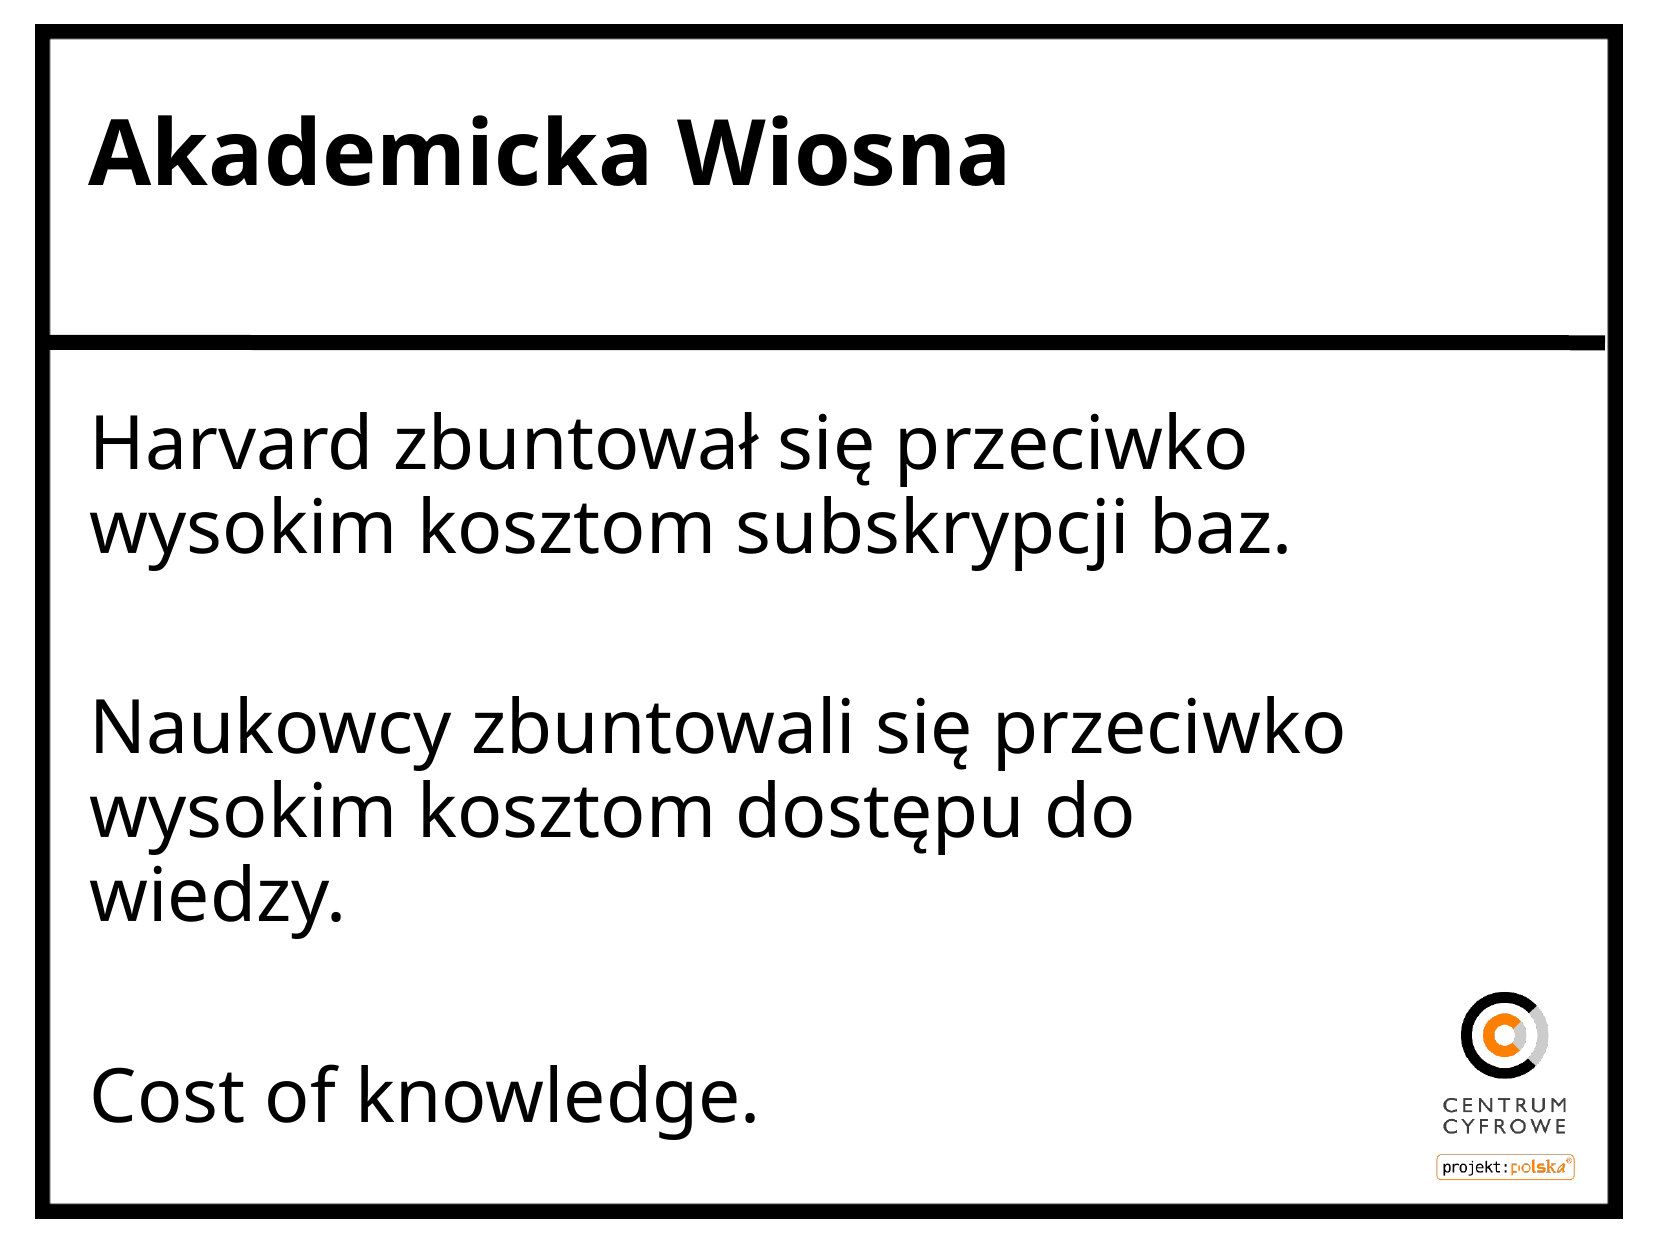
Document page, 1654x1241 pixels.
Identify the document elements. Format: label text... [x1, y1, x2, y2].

picture [35, 24, 1623, 1219]
text_box Harvard zbuntował się przeciwko wysokim kosztom subskrypcji baz. Naukowcy zbuntowali się przeciwko wysokim kosztom dostępu do wiedzy. Cost of knowledge. [75, 390, 1426, 1132]
text_box Akademicka Wiosna [73, 90, 1546, 301]
